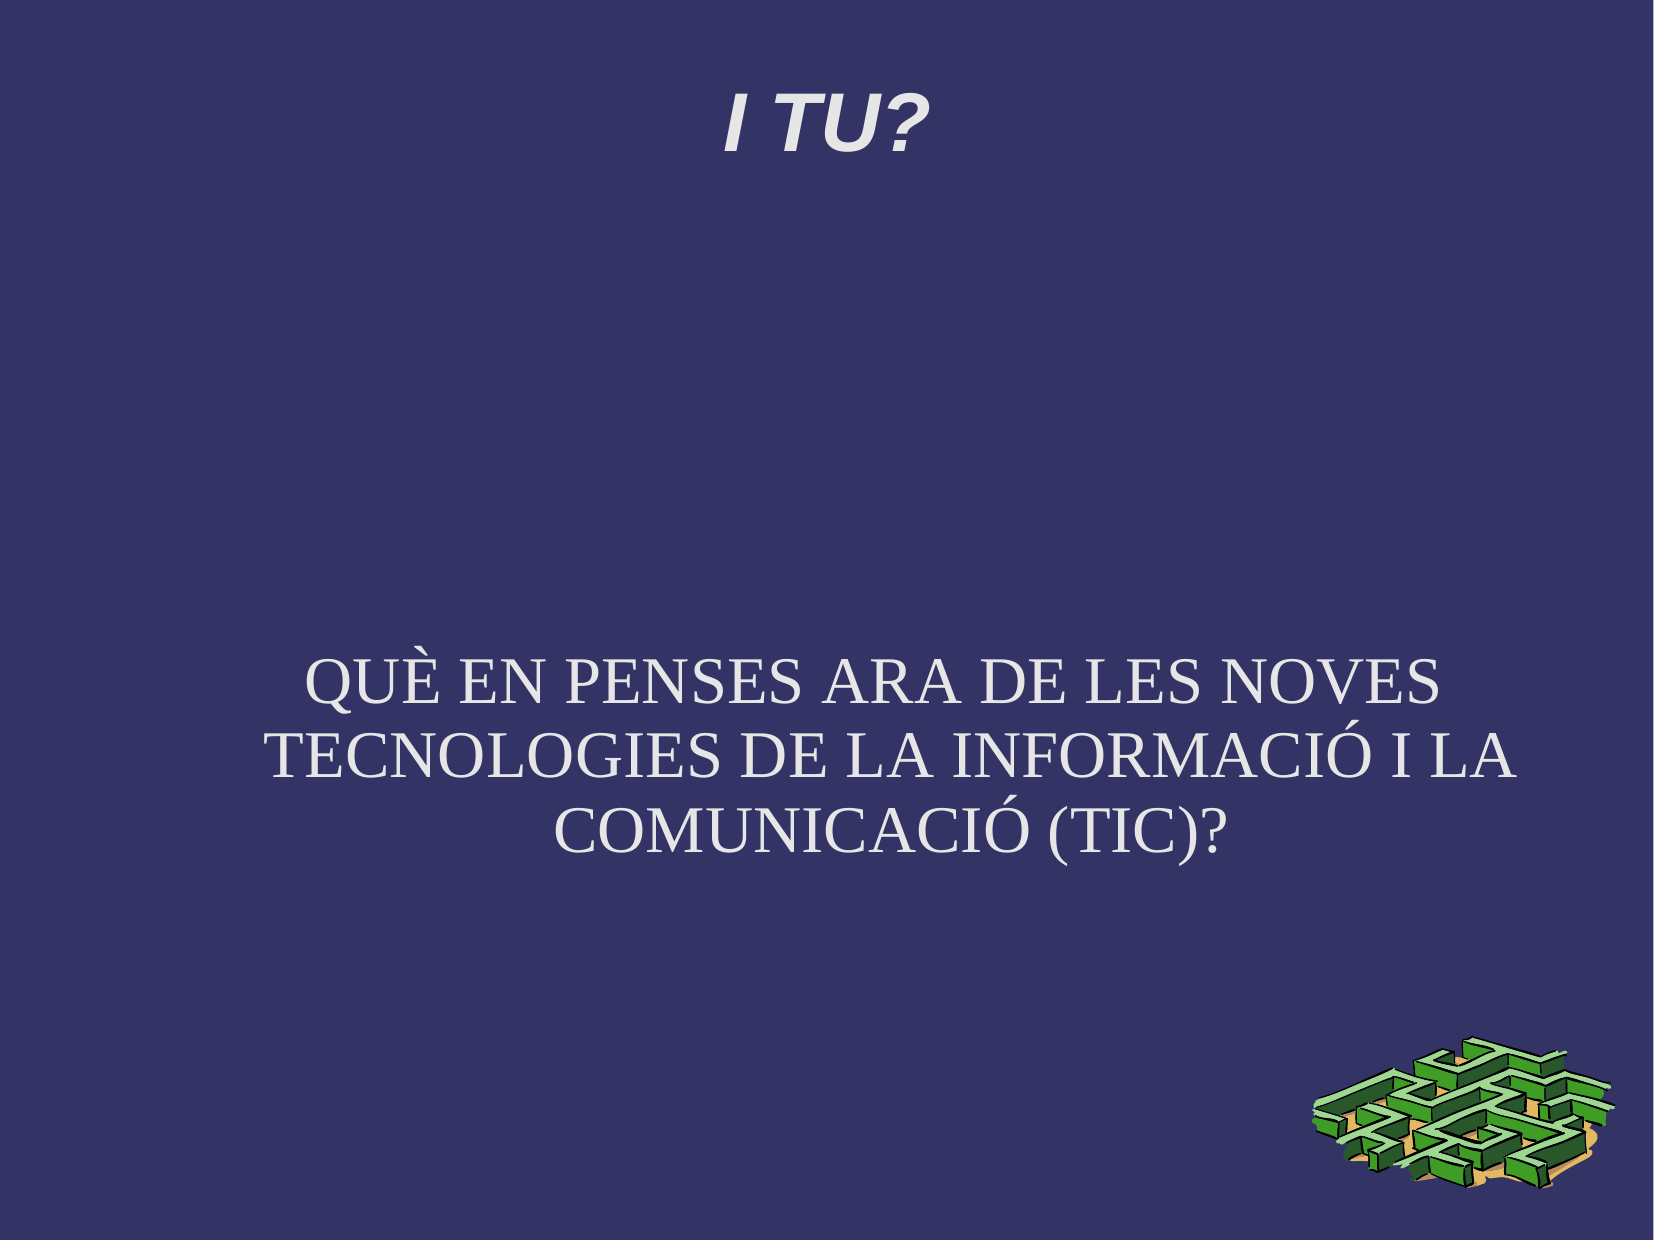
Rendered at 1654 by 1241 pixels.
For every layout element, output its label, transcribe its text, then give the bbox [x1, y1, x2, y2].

subtitle QUÈ EN PENSES ARA DE LES NOVES TECNOLOGIES DE LA INFORMACIÓ I LA COMUNICACIÓ (TIC)? [178, 372, 1570, 1139]
title I TU? [121, 19, 1534, 227]
